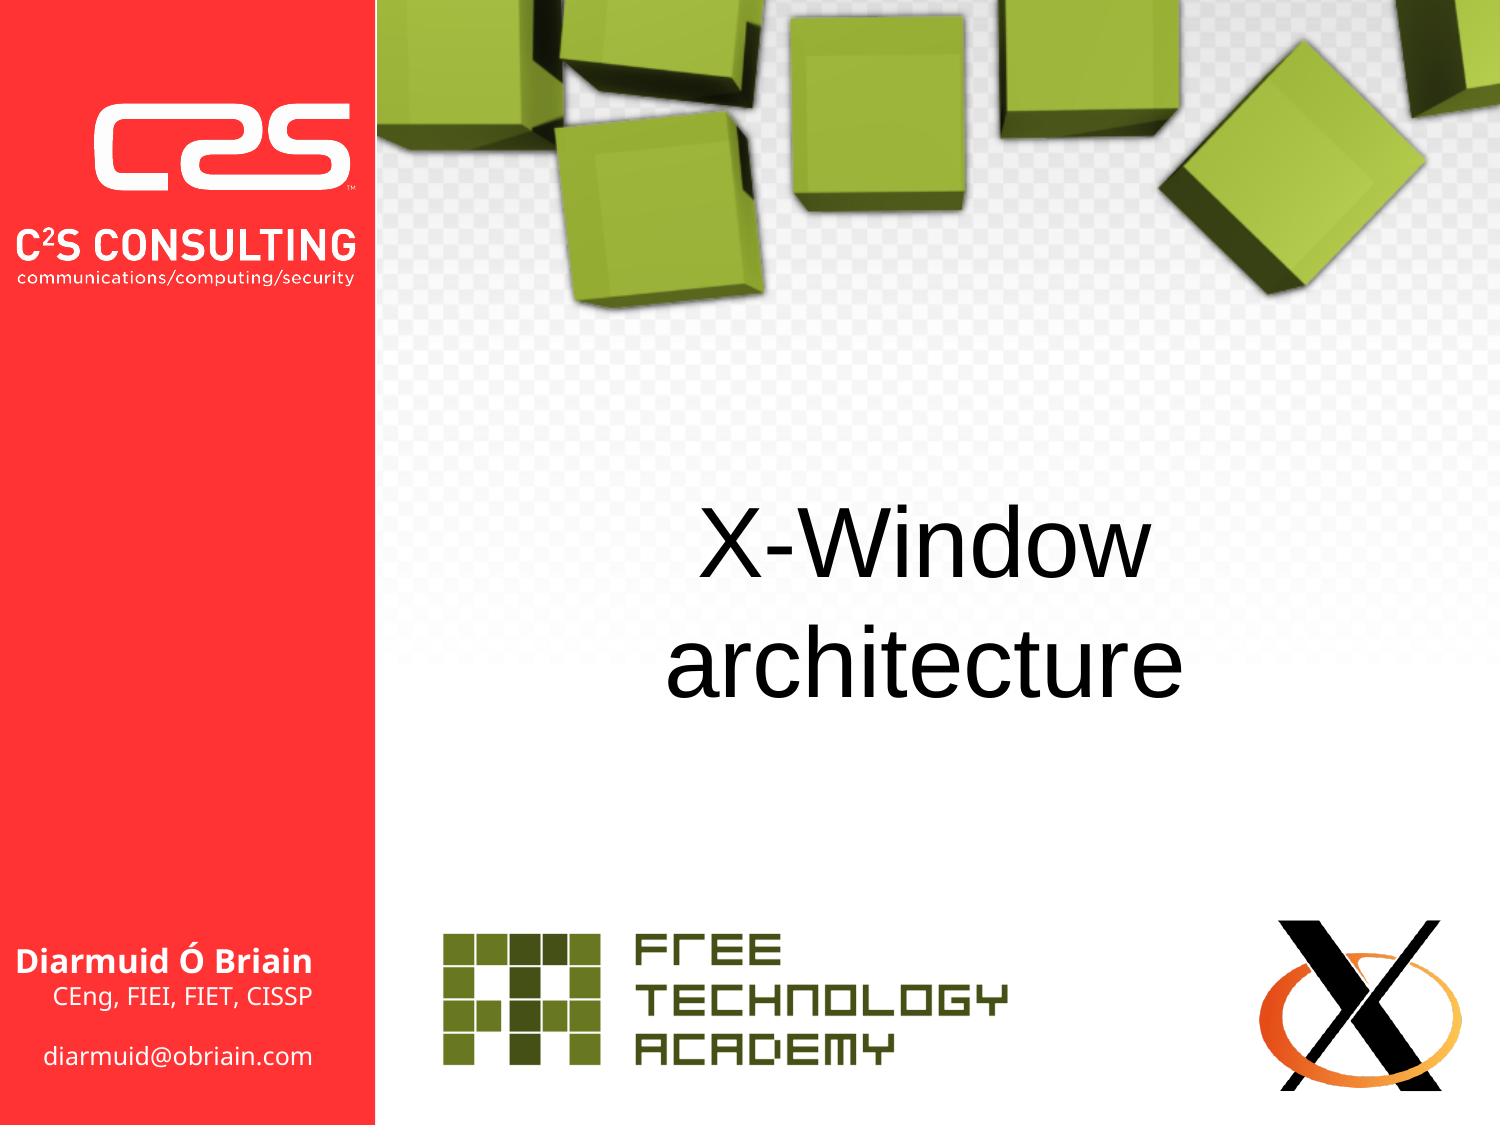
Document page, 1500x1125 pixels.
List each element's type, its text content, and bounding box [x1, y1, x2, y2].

picture [13, 98, 361, 290]
subtitle X-Window architecture [425, 354, 1426, 841]
picture [1240, 909, 1480, 1102]
picture [377, 0, 1500, 667]
picture [437, 926, 1016, 1075]
